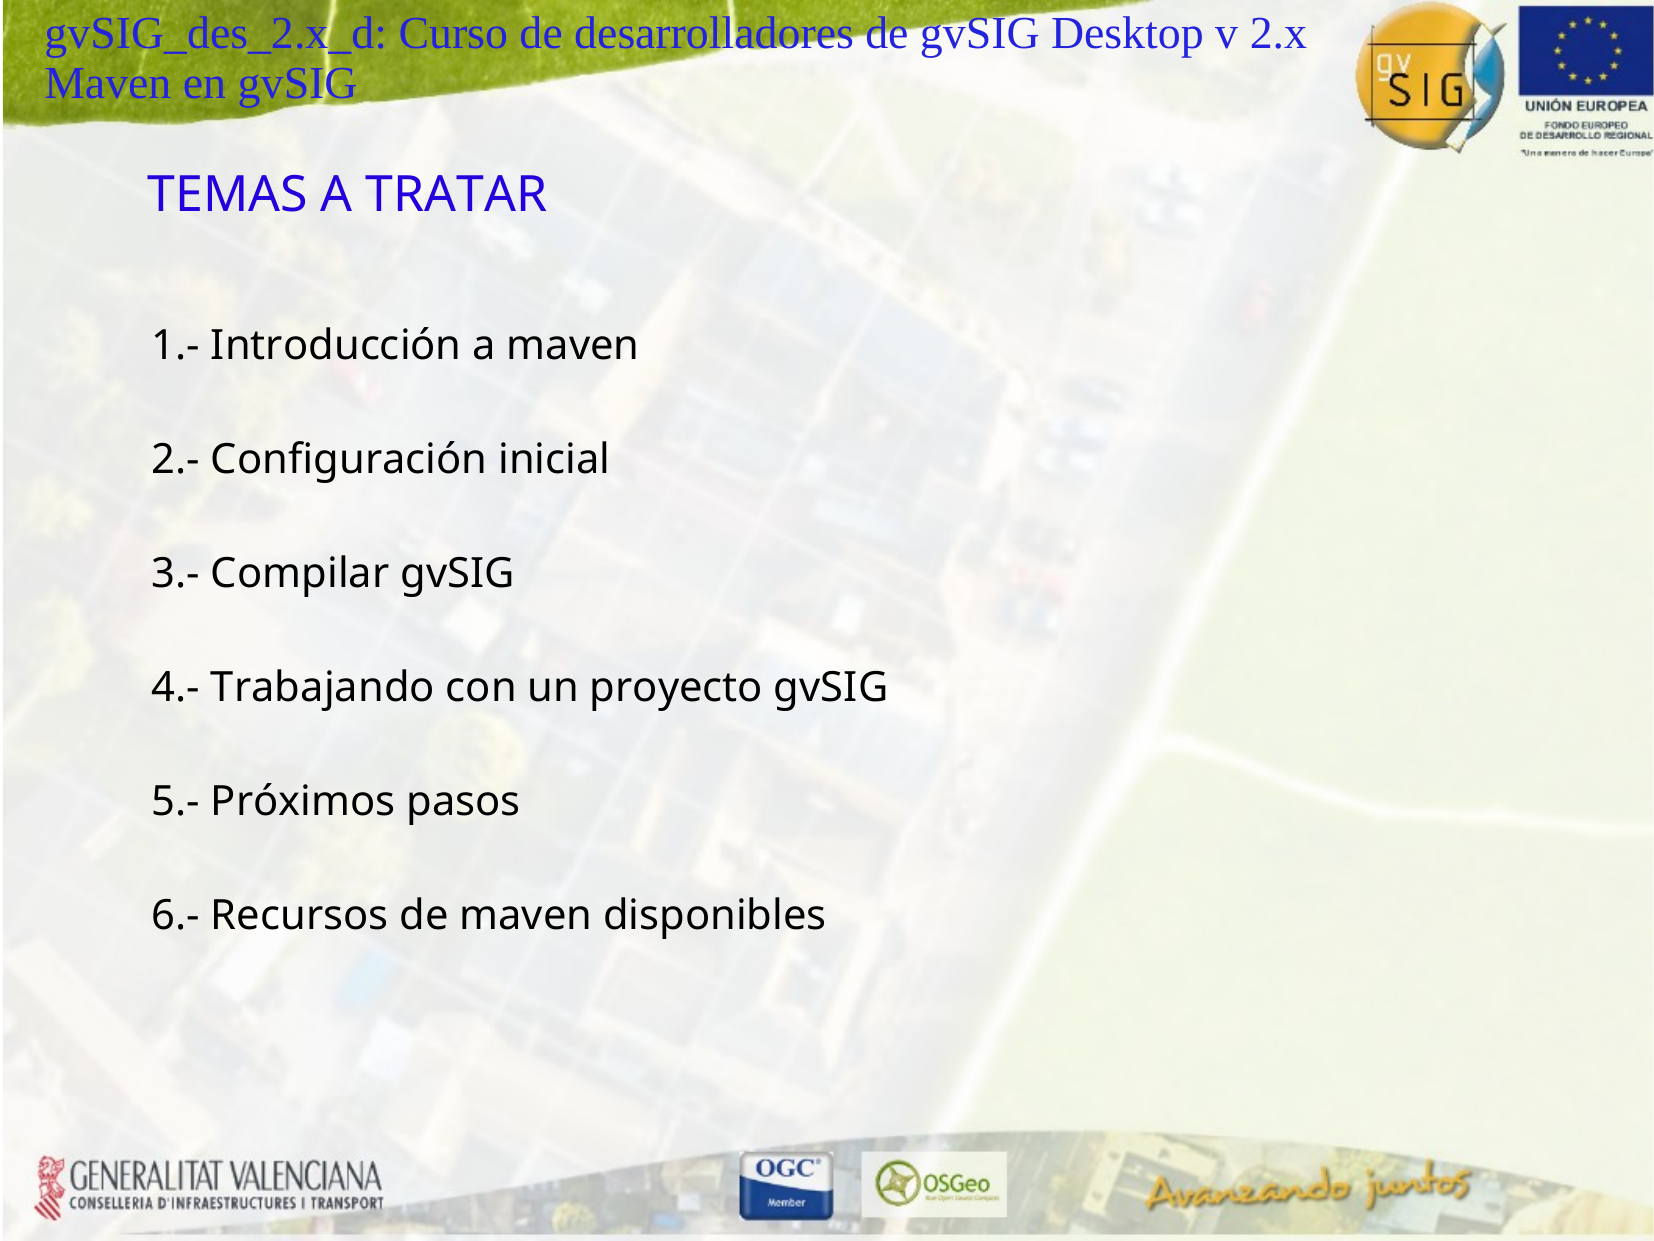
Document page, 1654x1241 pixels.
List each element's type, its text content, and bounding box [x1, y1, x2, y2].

picture [2, 0, 1654, 1241]
text_box 1.- Introducción a maven 2.- Configuración inicial 3.- Compilar gvSIG 4.- Trabajando con un proyecto gvSIG 5.- Próximos pasos 6.- Recursos de maven disponibles [136, 307, 1199, 880]
text_box [59, 324, 1447, 1063]
title TEMAS A TRATAR [147, 118, 1477, 266]
